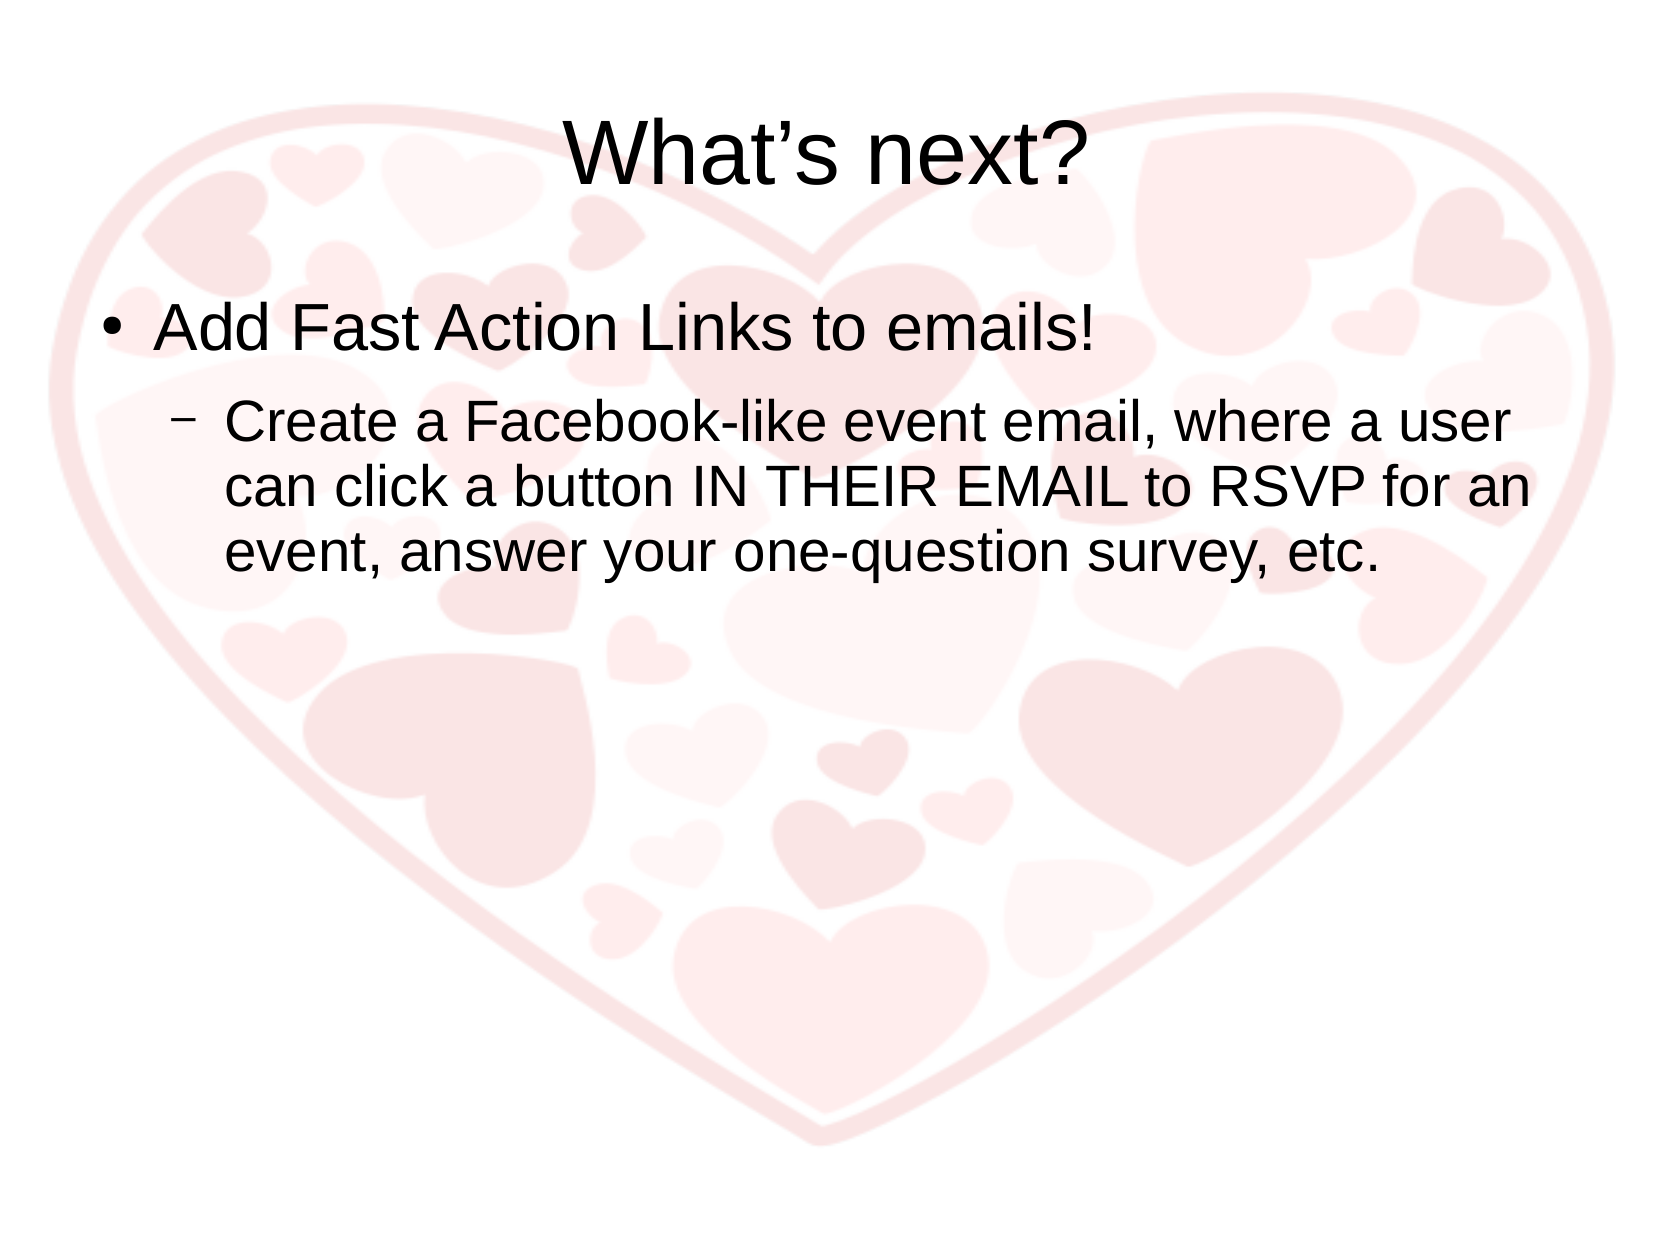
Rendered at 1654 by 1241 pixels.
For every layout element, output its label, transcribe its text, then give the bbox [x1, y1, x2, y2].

list Add Fast Action Links to emails! Create a Facebook-like event email, where a user can click a button IN THEIR EMAIL to RSVP for an event, answer your one-question survey, etc. [82, 290, 1571, 1010]
title What’s next? [82, 49, 1571, 257]
